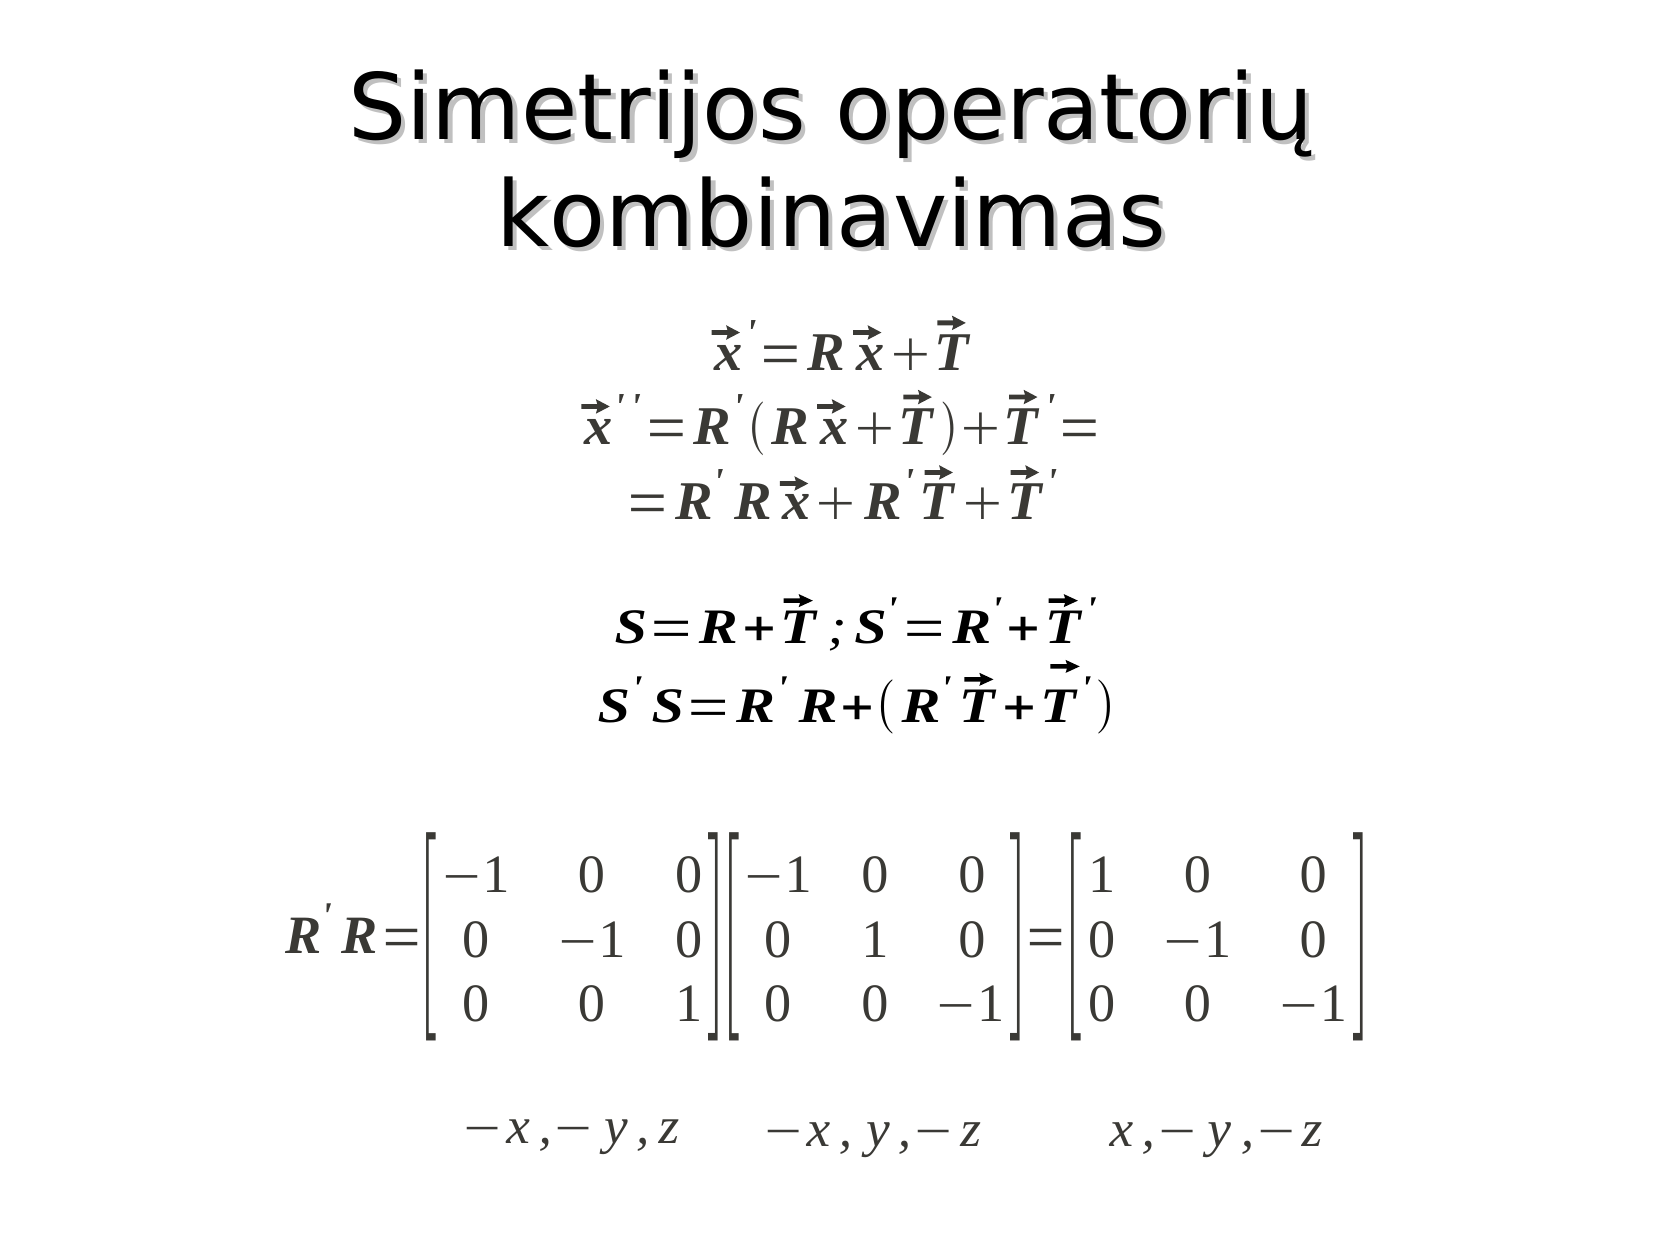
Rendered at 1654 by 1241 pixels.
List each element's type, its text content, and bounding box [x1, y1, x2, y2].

title Simetrijos operatorių kombinavimas [125, 53, 1538, 268]
chart [755, 1099, 987, 1158]
chart [589, 589, 1123, 737]
chart [275, 830, 1372, 1044]
chart [573, 310, 1110, 532]
chart [455, 1097, 686, 1155]
chart [1100, 1099, 1329, 1158]
